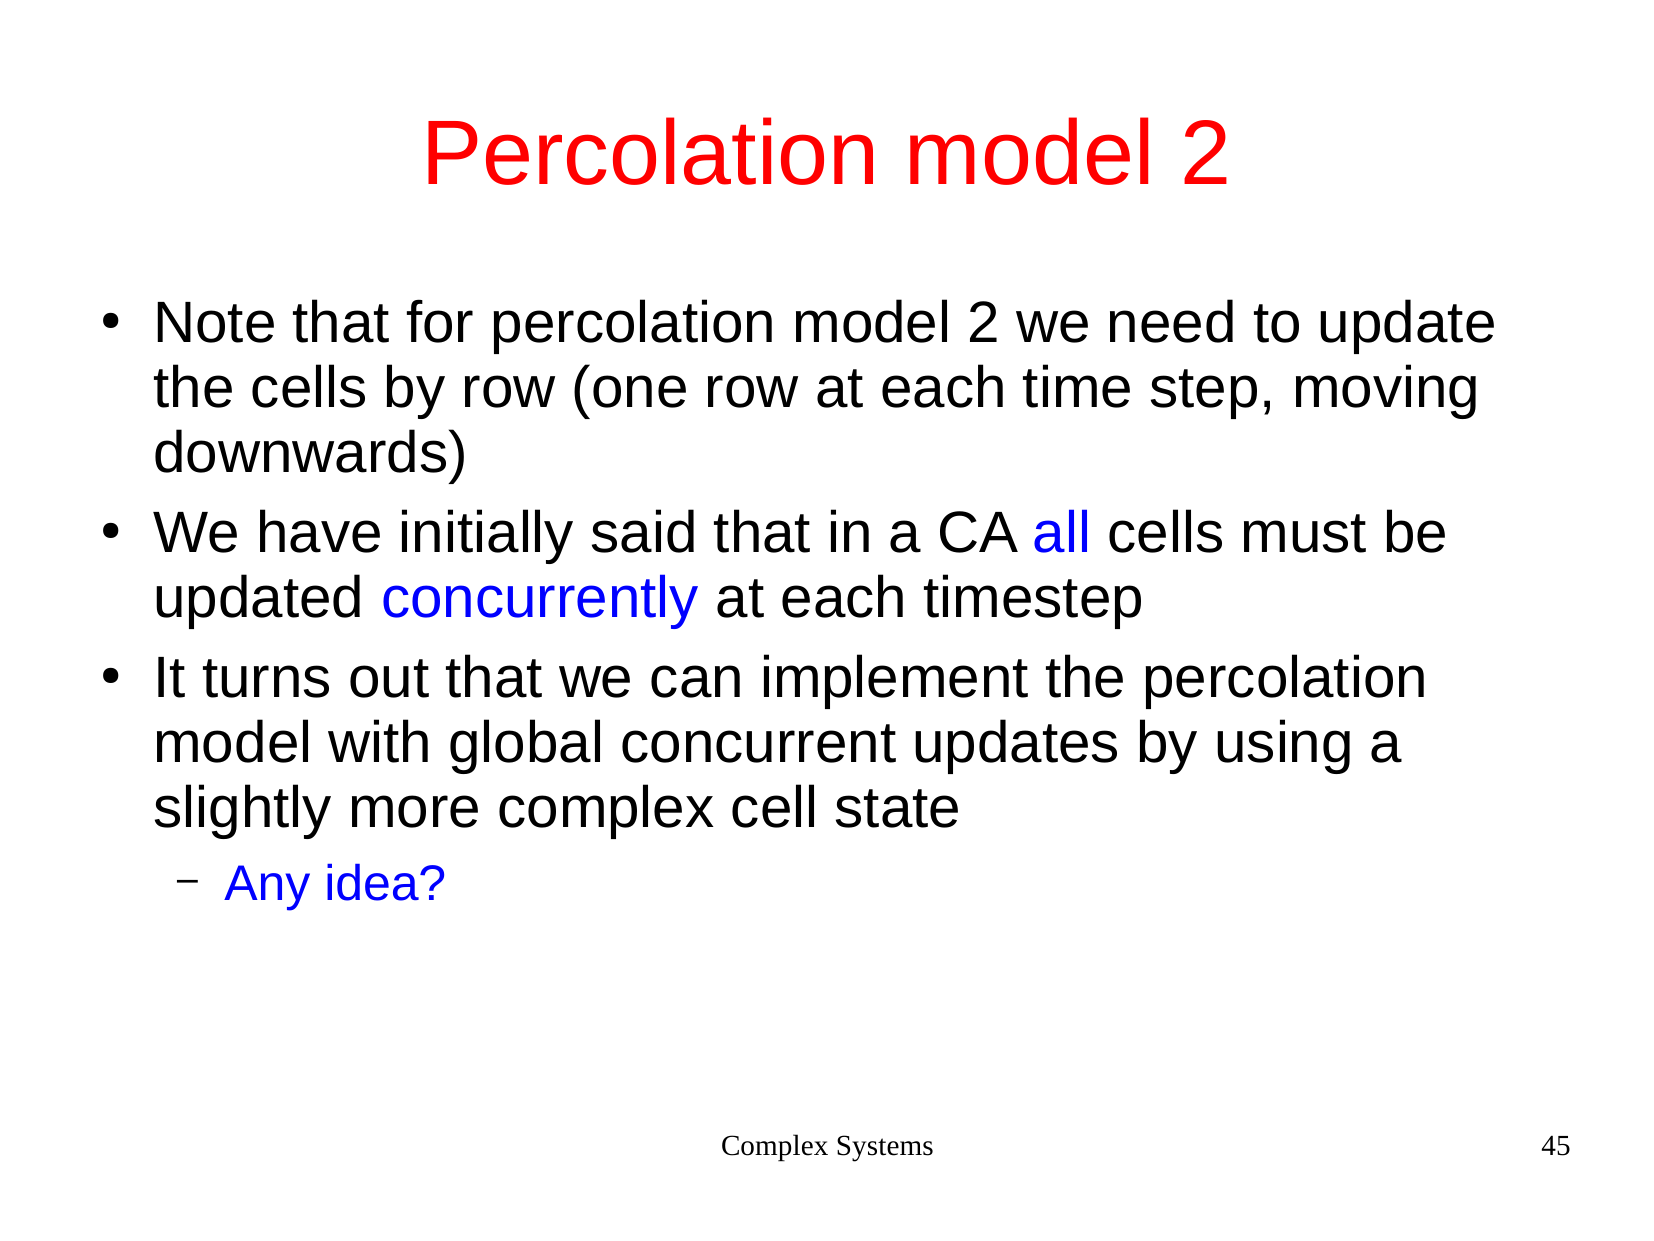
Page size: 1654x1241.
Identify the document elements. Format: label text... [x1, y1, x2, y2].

title Percolation model 2 [82, 49, 1571, 257]
list Note that for percolation model 2 we need to update the cells by row (one row at each time step, moving downwards) We have initially said that in a CA all cells must be updated concurrently at each timestep It turns out that we can implement the percolation model with global concurrent updates by using a slightly more complex cell state Any idea? [82, 290, 1571, 1109]
